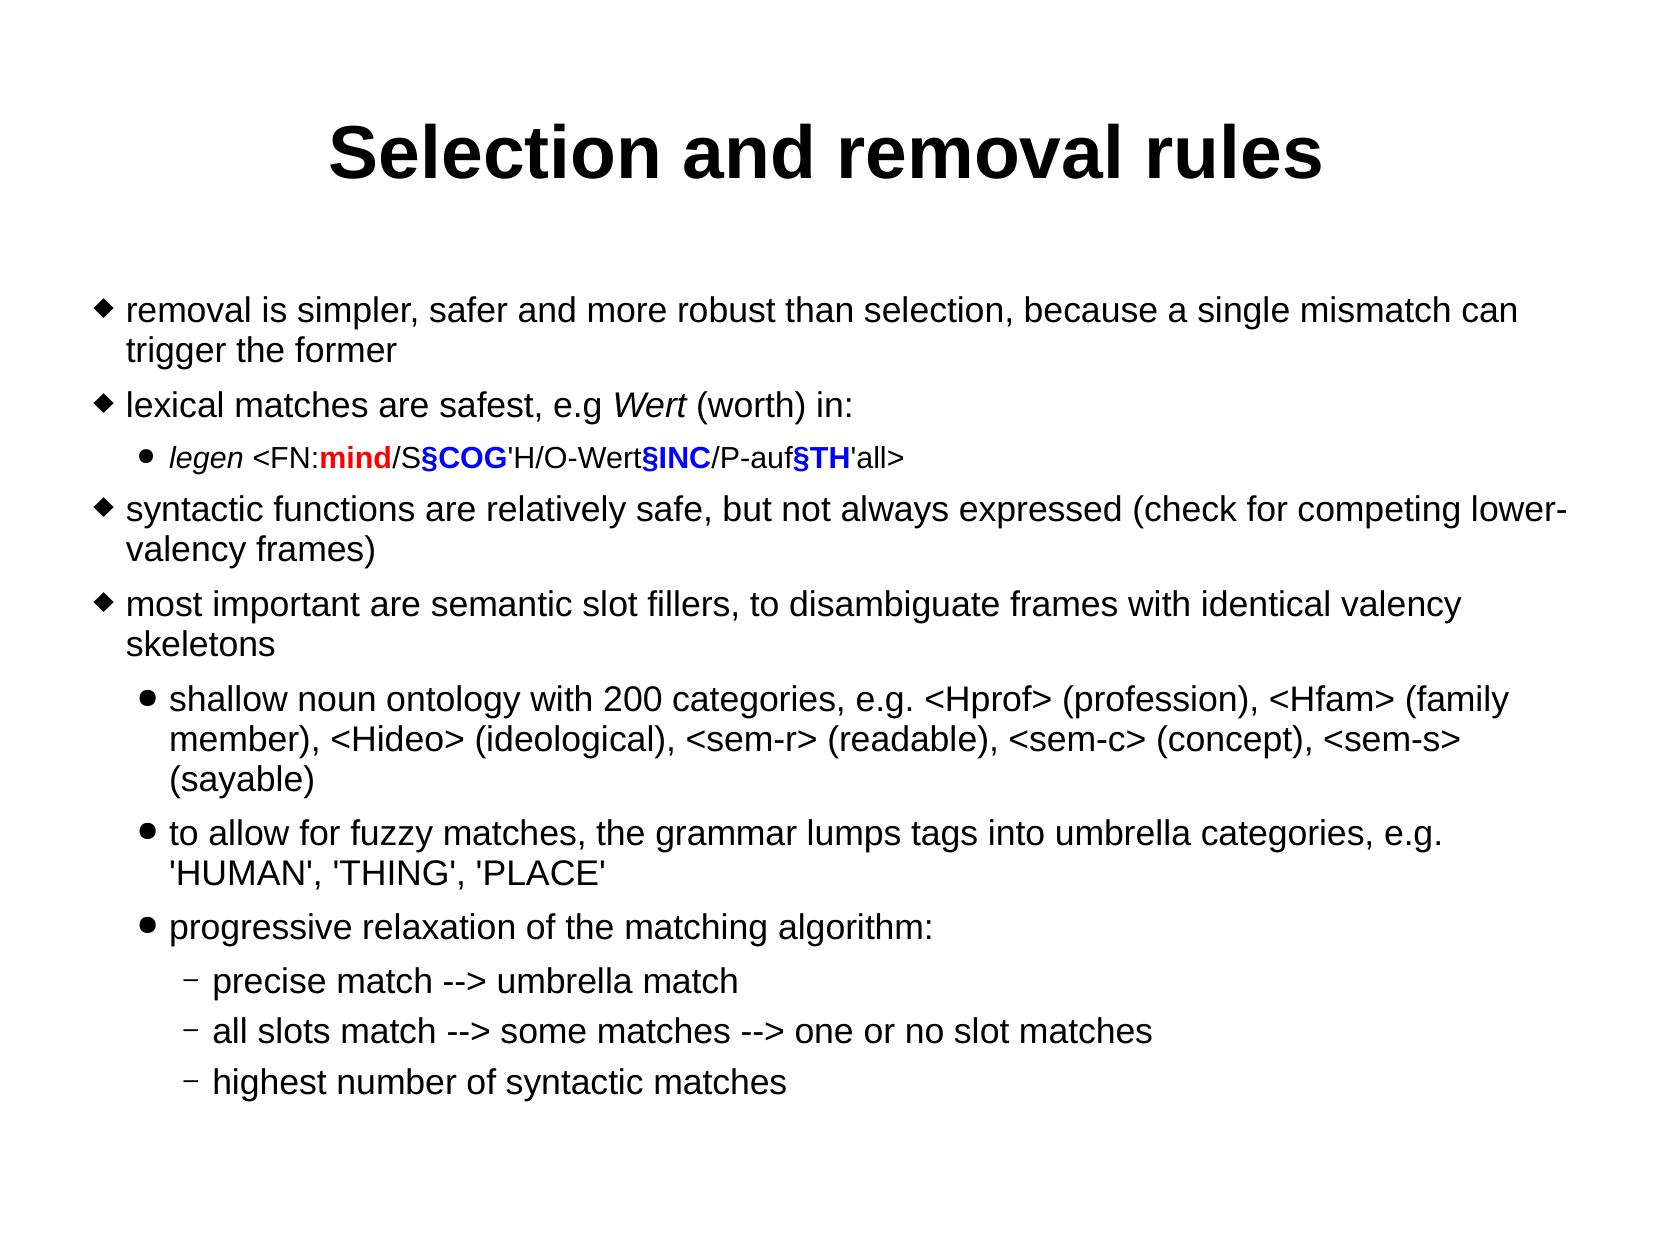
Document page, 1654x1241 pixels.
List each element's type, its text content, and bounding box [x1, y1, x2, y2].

list removal is simpler, safer and more robust than selection, because a single mismatch can trigger the former lexical matches are safest, e.g Wert (worth) in: legen <FN:mind/S§COG'H/O-Wert§INC/P-auf§TH'all> syntactic functions are relatively safe, but not always expressed (check for competing lower-valency frames) most important are semantic slot fillers, to disambiguate frames with identical valency skeletons shallow noun ontology with 200 categories, e.g. <Hprof> (profession), <Hfam> (family member), <Hideo> (ideological), <sem-r> (readable), <sem-c> (concept), <sem-s> (sayable) to allow for fuzzy matches, the grammar lumps tags into umbrella categories, e.g. 'HUMAN', 'THING', 'PLACE' progressive relaxation of the matching algorithm: precise match --> umbrella match all slots match --> some matches --> one or no slot matches highest number of syntactic matches [82, 290, 1571, 1109]
title Selection and removal rules [82, 49, 1571, 257]
